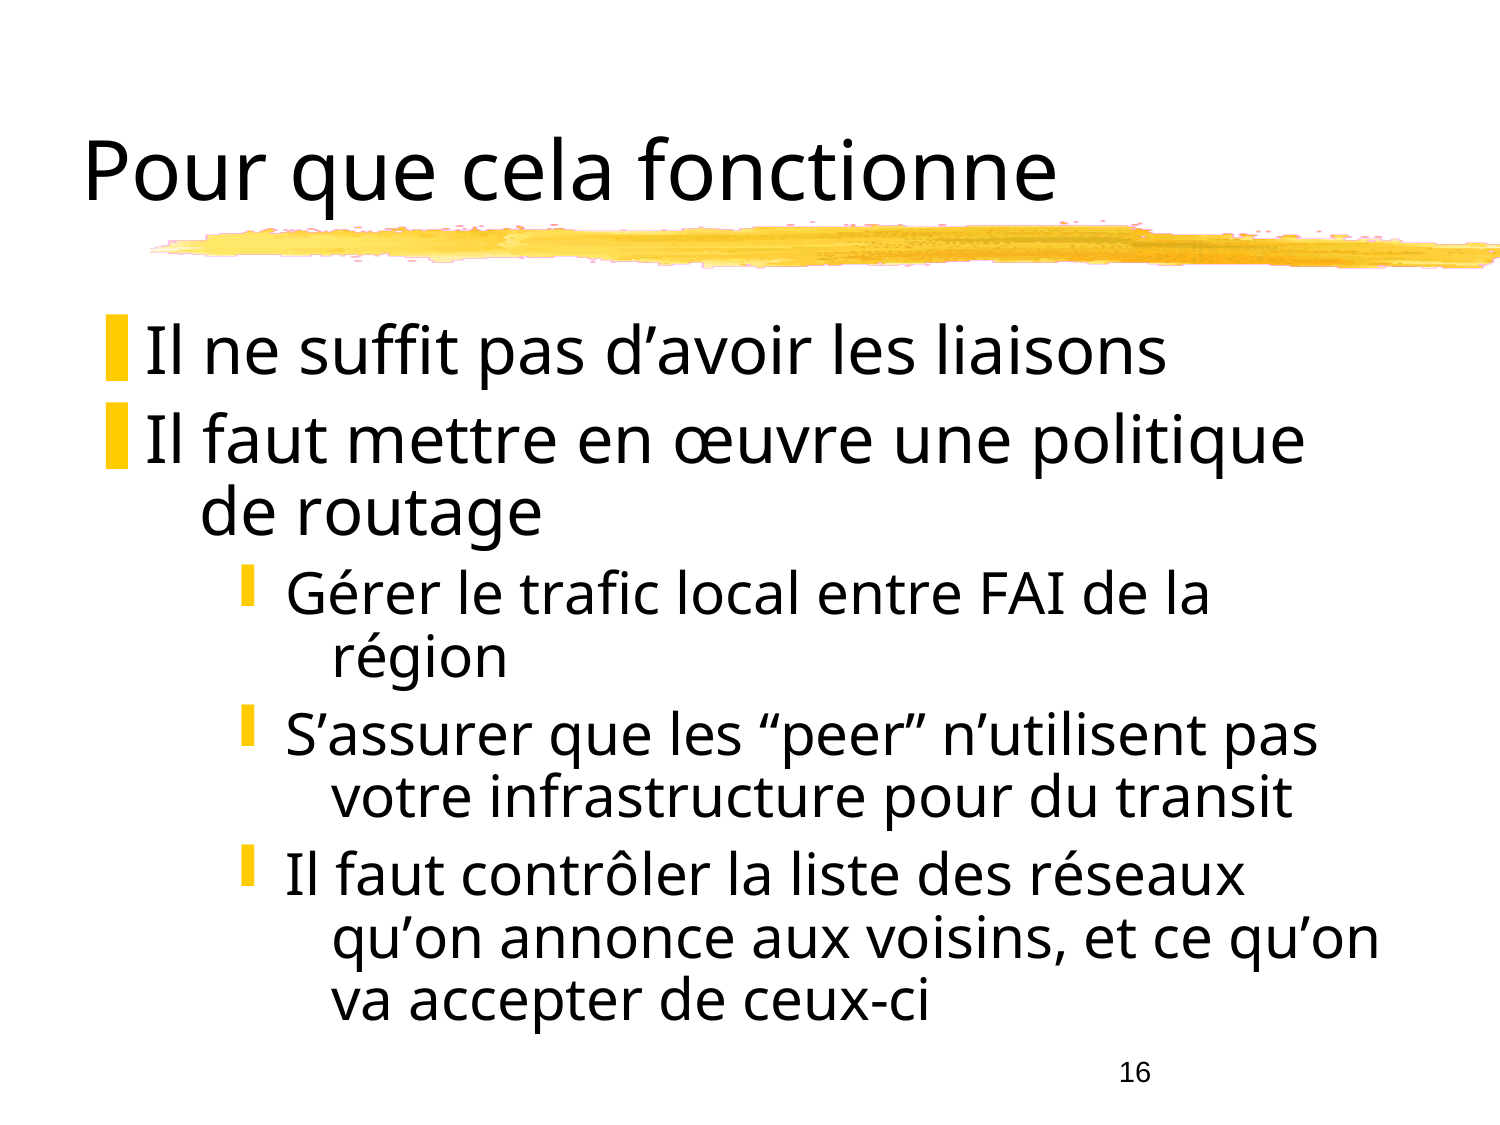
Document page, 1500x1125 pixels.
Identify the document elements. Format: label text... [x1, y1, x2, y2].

list Il ne suffit pas d’avoir les liaisons Il faut mettre en œuvre une politique de routage Gérer le trafic local entre FAI de la région S’assurer que les “peer” n’utilisent pas votre infrastructure pour du transit Il faut contrôler la liste des réseaux qu’on annonce aux voisins, et ce qu’on va accepter de ceux-ci [75, 309, 1417, 1042]
text_box [1104, 1042, 1416, 1096]
title Pour que cela fonctionne [66, 37, 1342, 225]
